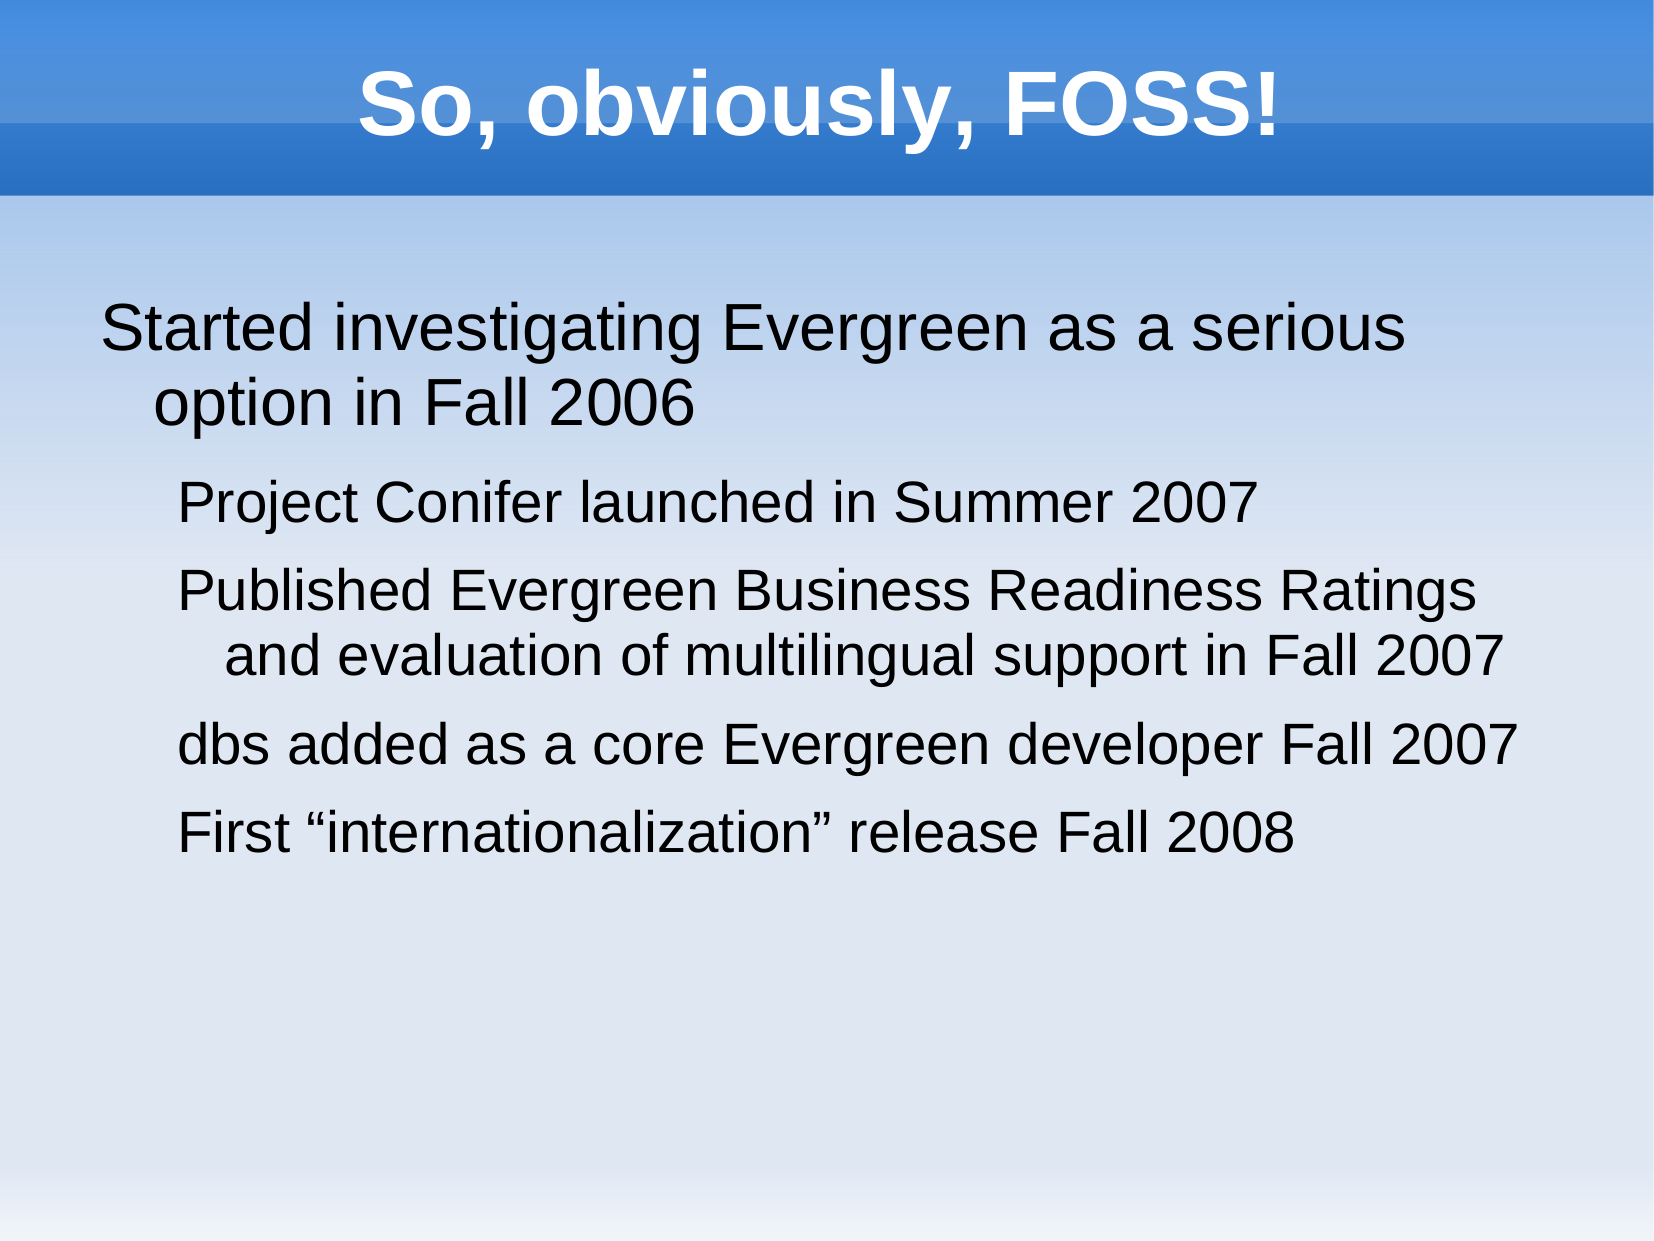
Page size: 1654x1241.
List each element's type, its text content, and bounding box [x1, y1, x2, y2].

picture [0, 0, 1654, 1241]
title So, obviously, FOSS! [76, 0, 1565, 208]
list Started investigating Evergreen as a serious option in Fall 2006 Project Conifer launched in Summer 2007 Published Evergreen Business Readiness Ratings and evaluation of multilingual support in Fall 2007 dbs added as a core Evergreen developer Fall 2007 First “internationalization” release Fall 2008 [82, 290, 1571, 1109]
